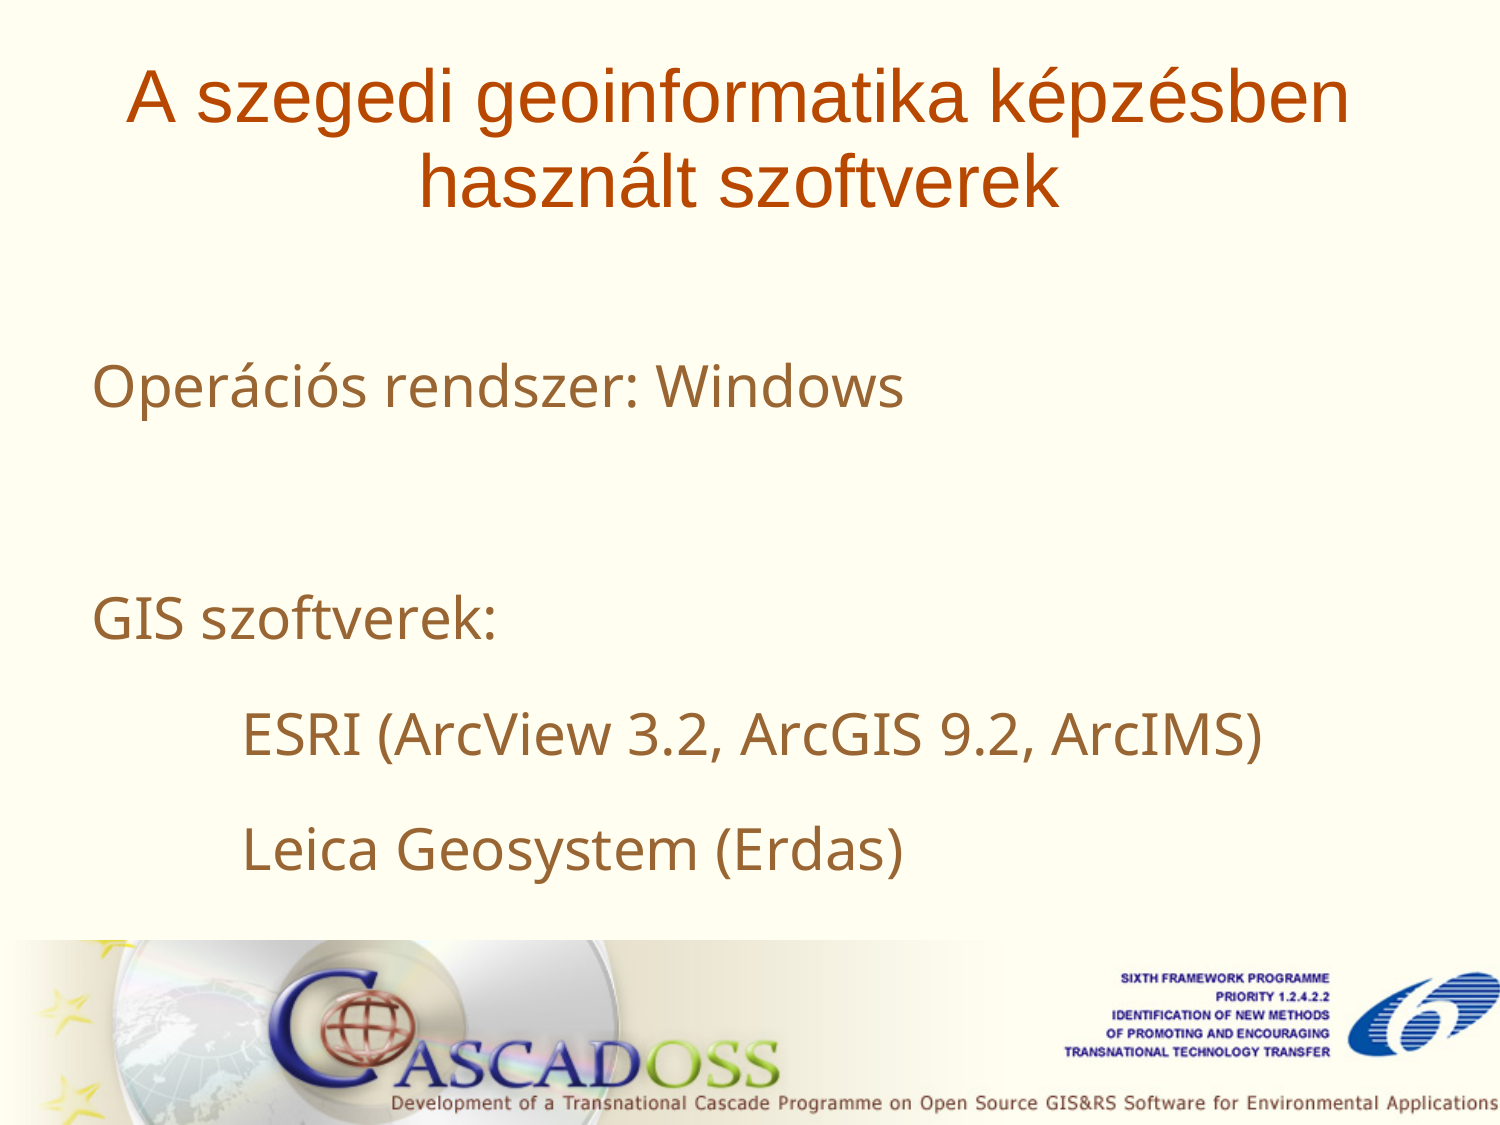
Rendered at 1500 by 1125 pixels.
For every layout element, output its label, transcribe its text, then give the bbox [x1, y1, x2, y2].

text_box Operációs rendszer: Windows GIS szoftverek: ESRI (ArcView 3.2, ArcGIS 9.2, ArcIMS) Leica Geosystem (Erdas) [76, 338, 1412, 1012]
picture [0, 940, 1500, 1125]
title A szegedi geoinformatika képzésben használt szoftverek [64, 40, 1415, 232]
